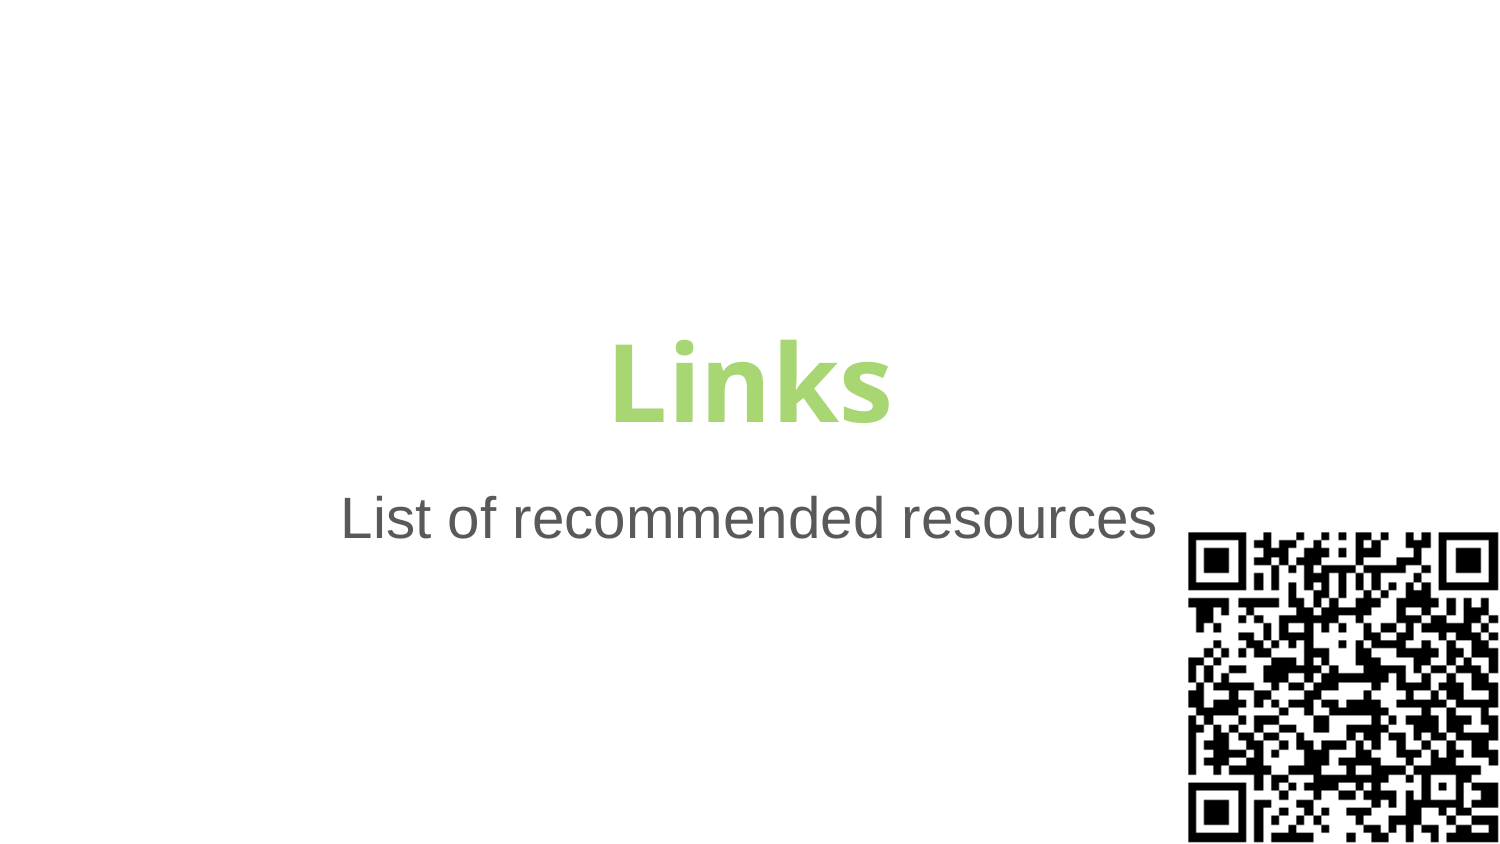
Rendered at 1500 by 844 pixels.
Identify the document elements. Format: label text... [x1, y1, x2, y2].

subtitle List of recommended resources [51, 464, 1449, 595]
picture [1187, 531, 1500, 844]
title Links [51, 122, 1449, 459]
